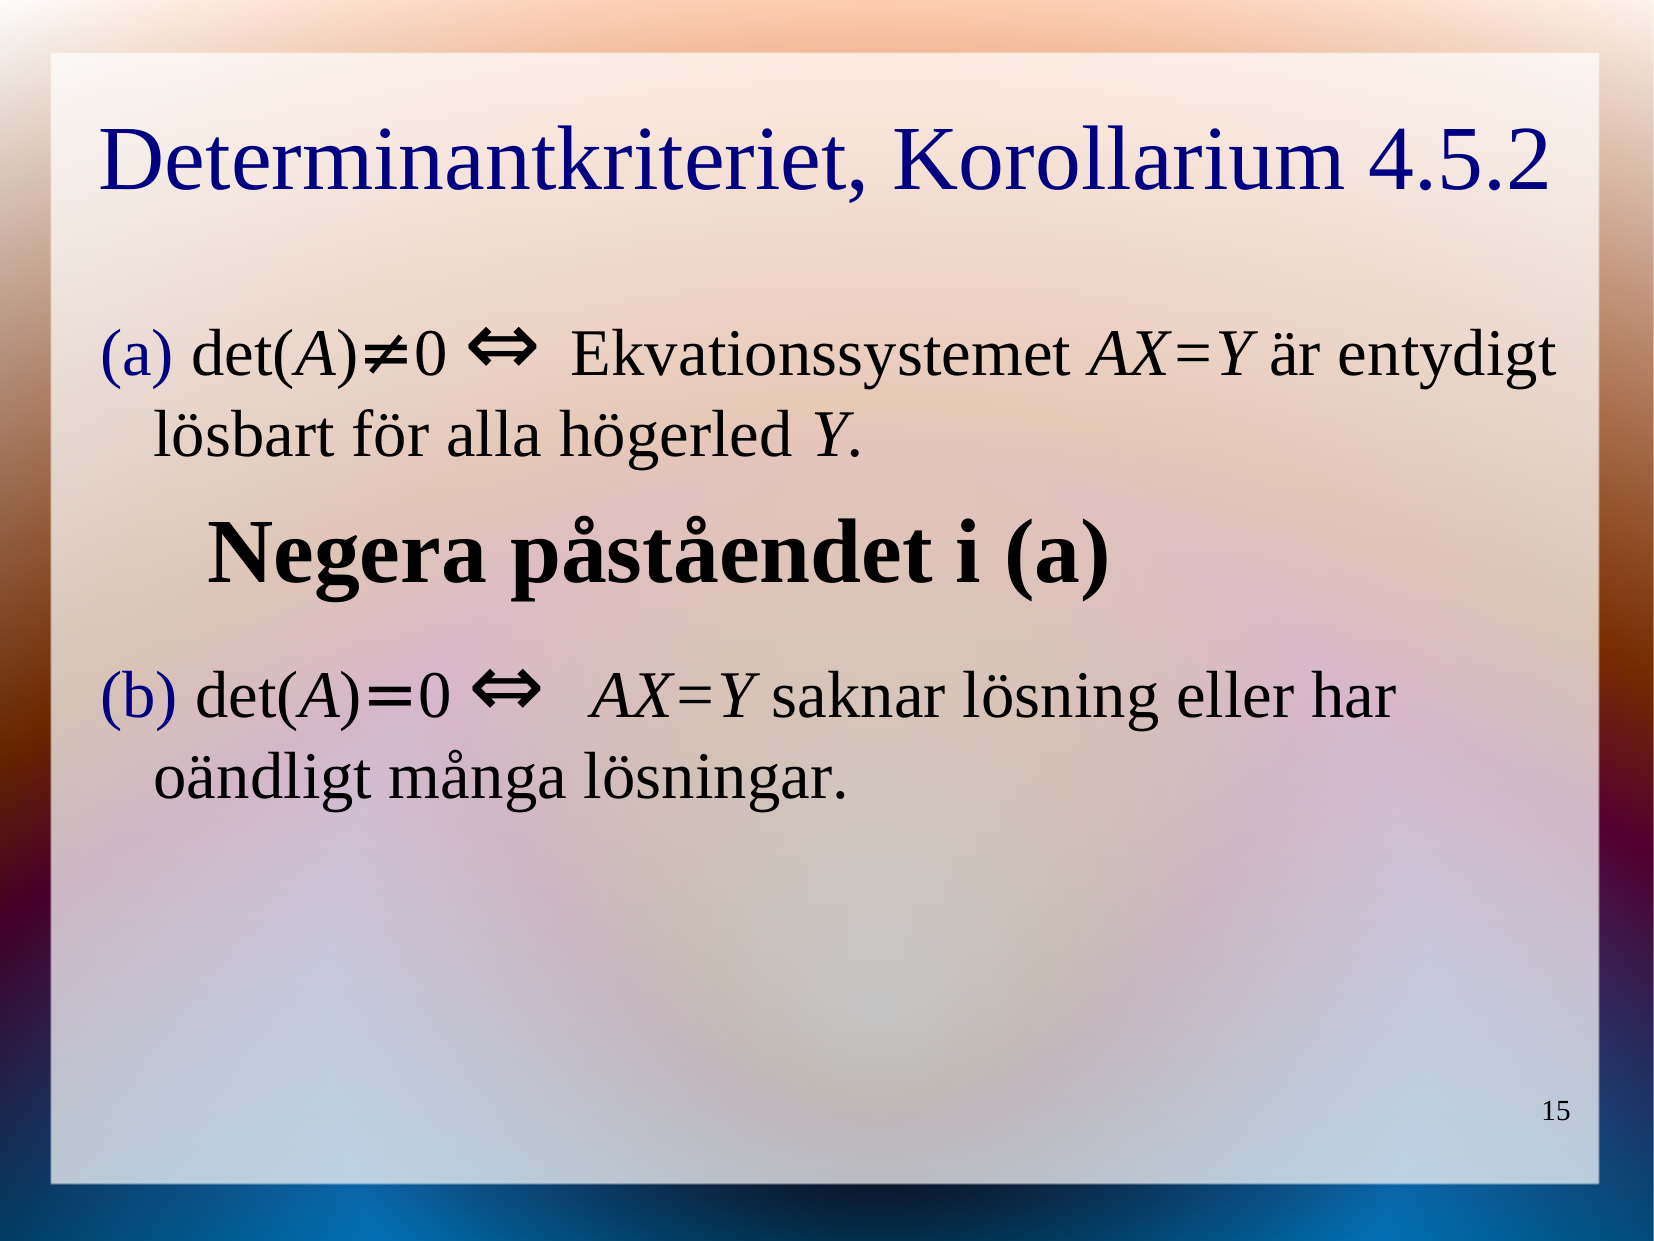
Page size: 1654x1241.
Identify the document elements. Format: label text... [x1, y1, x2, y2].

list det(A)≠0 ⇔ Ekvationssystemet AX=Y är entydigt lösbart för alla högerled Y. Negera påståendet i (a) det(A)=0 ⇔ AX=Y saknar lösning eller har oändligt många lösningar. [82, 290, 1571, 1094]
title Determinantkriteriet, Korollarium 4.5.2 [82, 62, 1571, 256]
picture [0, 0, 1654, 1241]
